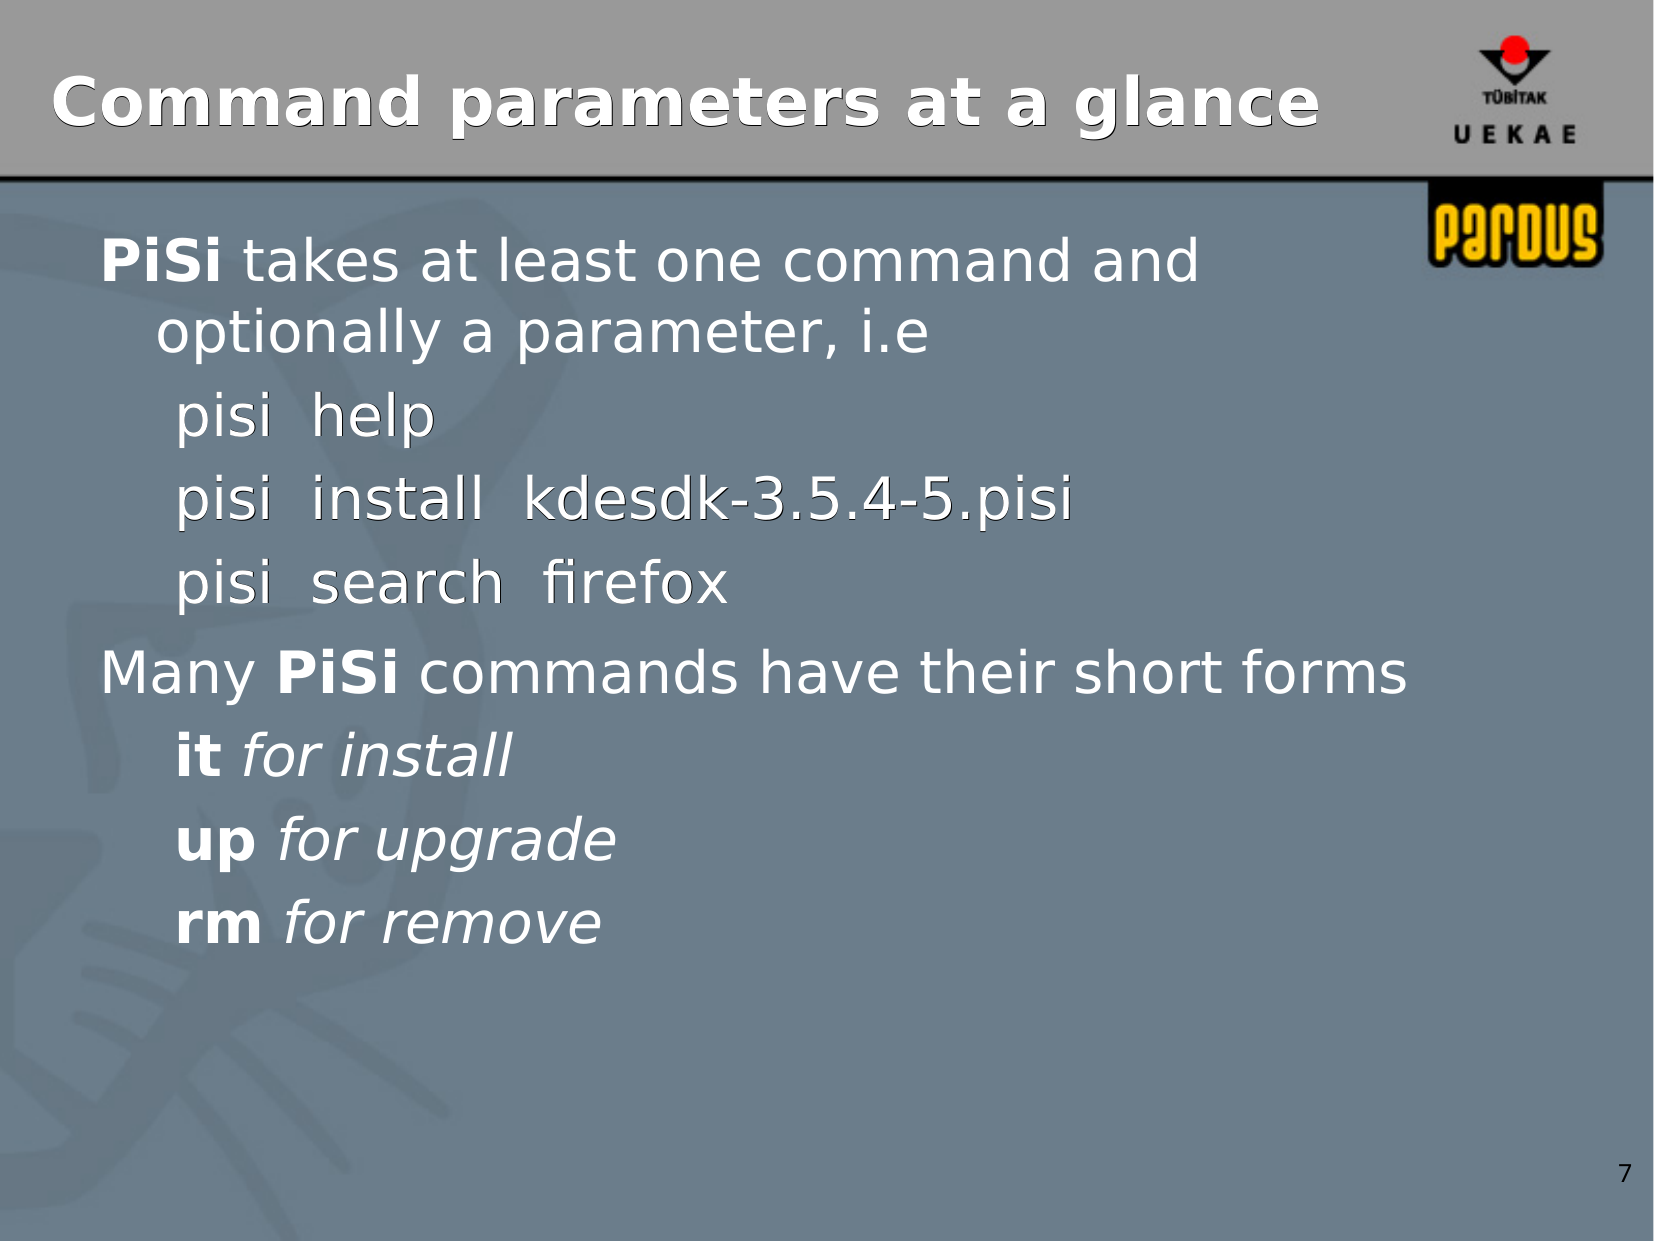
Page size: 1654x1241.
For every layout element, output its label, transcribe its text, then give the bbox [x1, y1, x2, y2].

title Command parameters at a glance [35, 43, 1449, 158]
picture [0, 0, 1654, 1241]
list PiSi takes at least one command and optionally a parameter, i.e pisi help pisi install kdesdk-3.5.4-5.pisi pisi search firefox Many PiSi commands have their short forms it for install up for upgrade rm for remove [84, 216, 1460, 1033]
